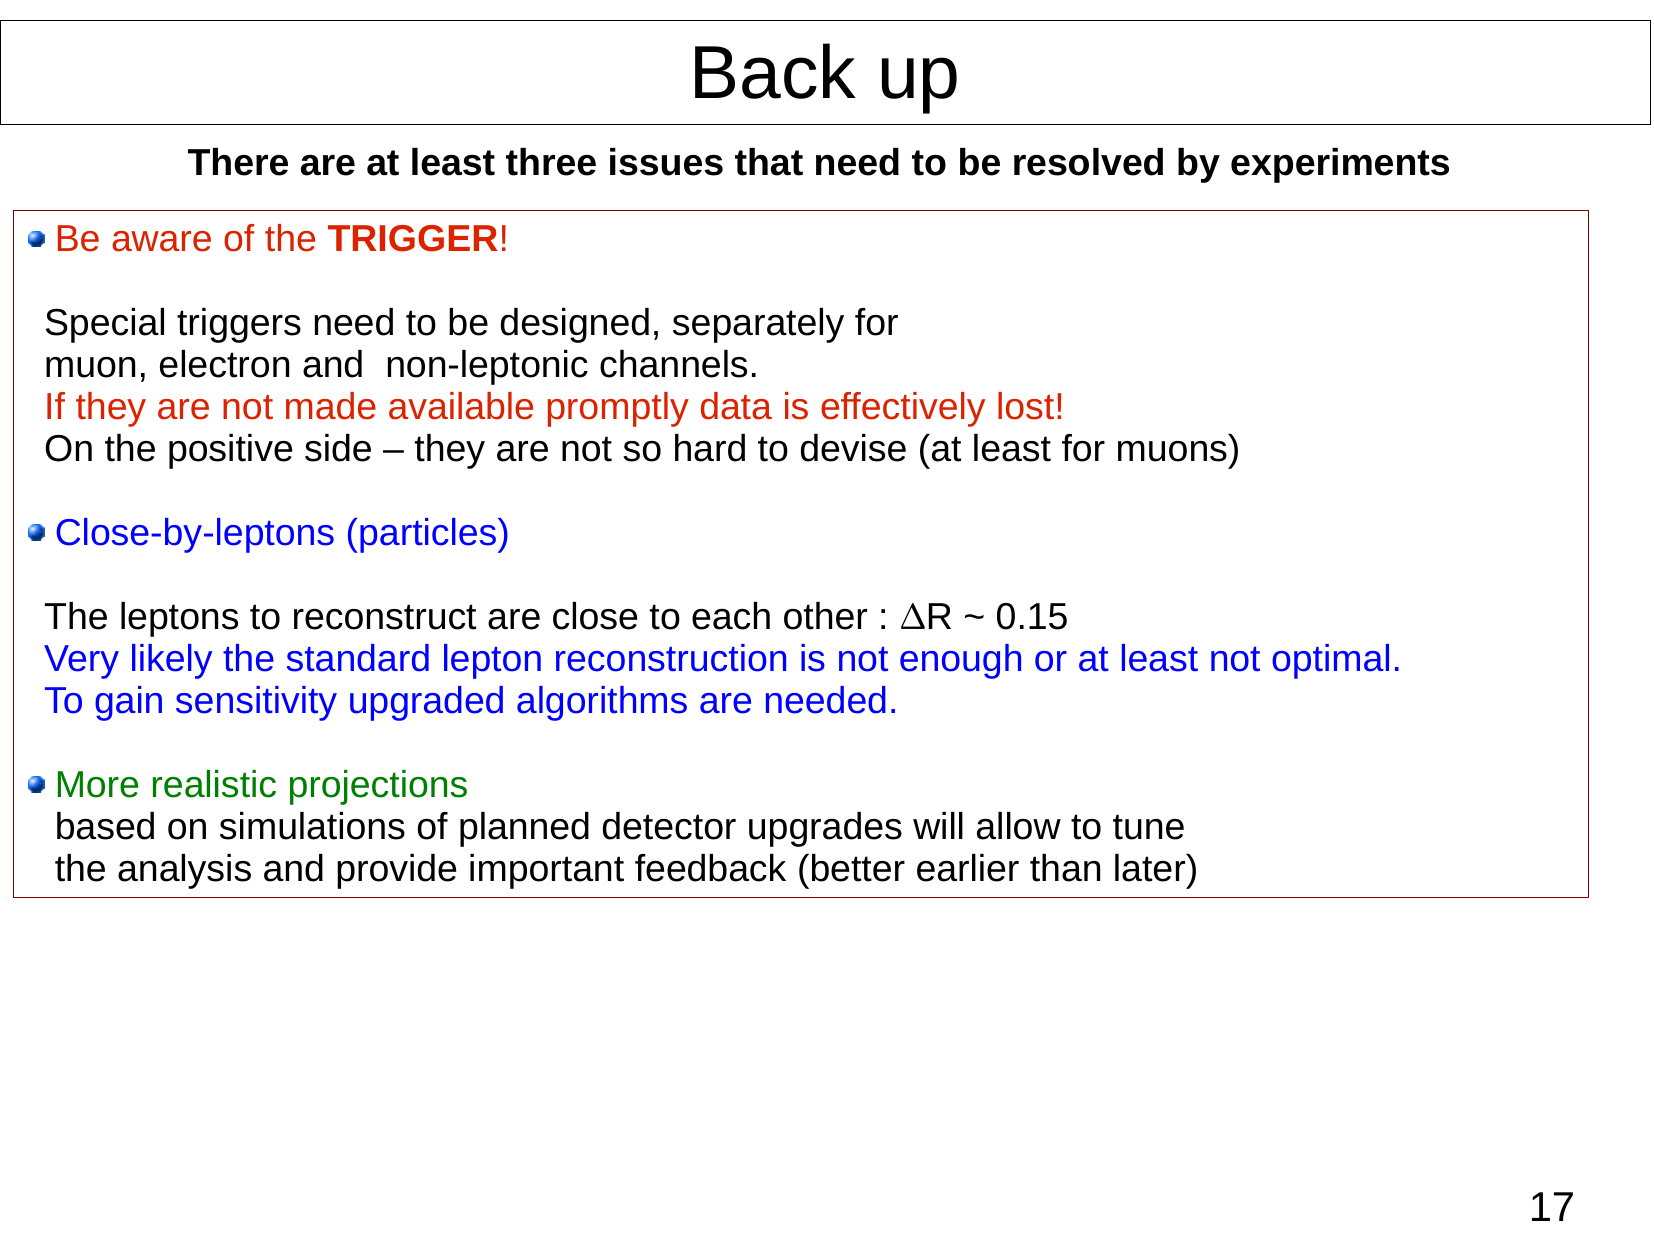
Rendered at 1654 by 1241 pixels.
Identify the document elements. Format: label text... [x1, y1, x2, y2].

text_box Be aware of the TRIGGER! Special triggers need to be designed, separately for muon, electron and non-leptonic channels. If they are not made available promptly data is effectively lost! On the positive side – they are not so hard to devise (at least for muons) Close-by-leptons (particles) The leptons to reconstruct are close to each other : R ~ 0.15 Very likely the standard lepton reconstruction is not enough or at least not optimal. To gain sensitivity upgraded algorithms are needed. More realistic projections based on simulations of planned detector upgrades will allow to tune the analysis and provide important feedback (better earlier than later) [13, 210, 1589, 247]
title Back up [0, 20, 1651, 24]
text_box J/ [28, 524, 45, 541]
picture [28, 776, 45, 793]
